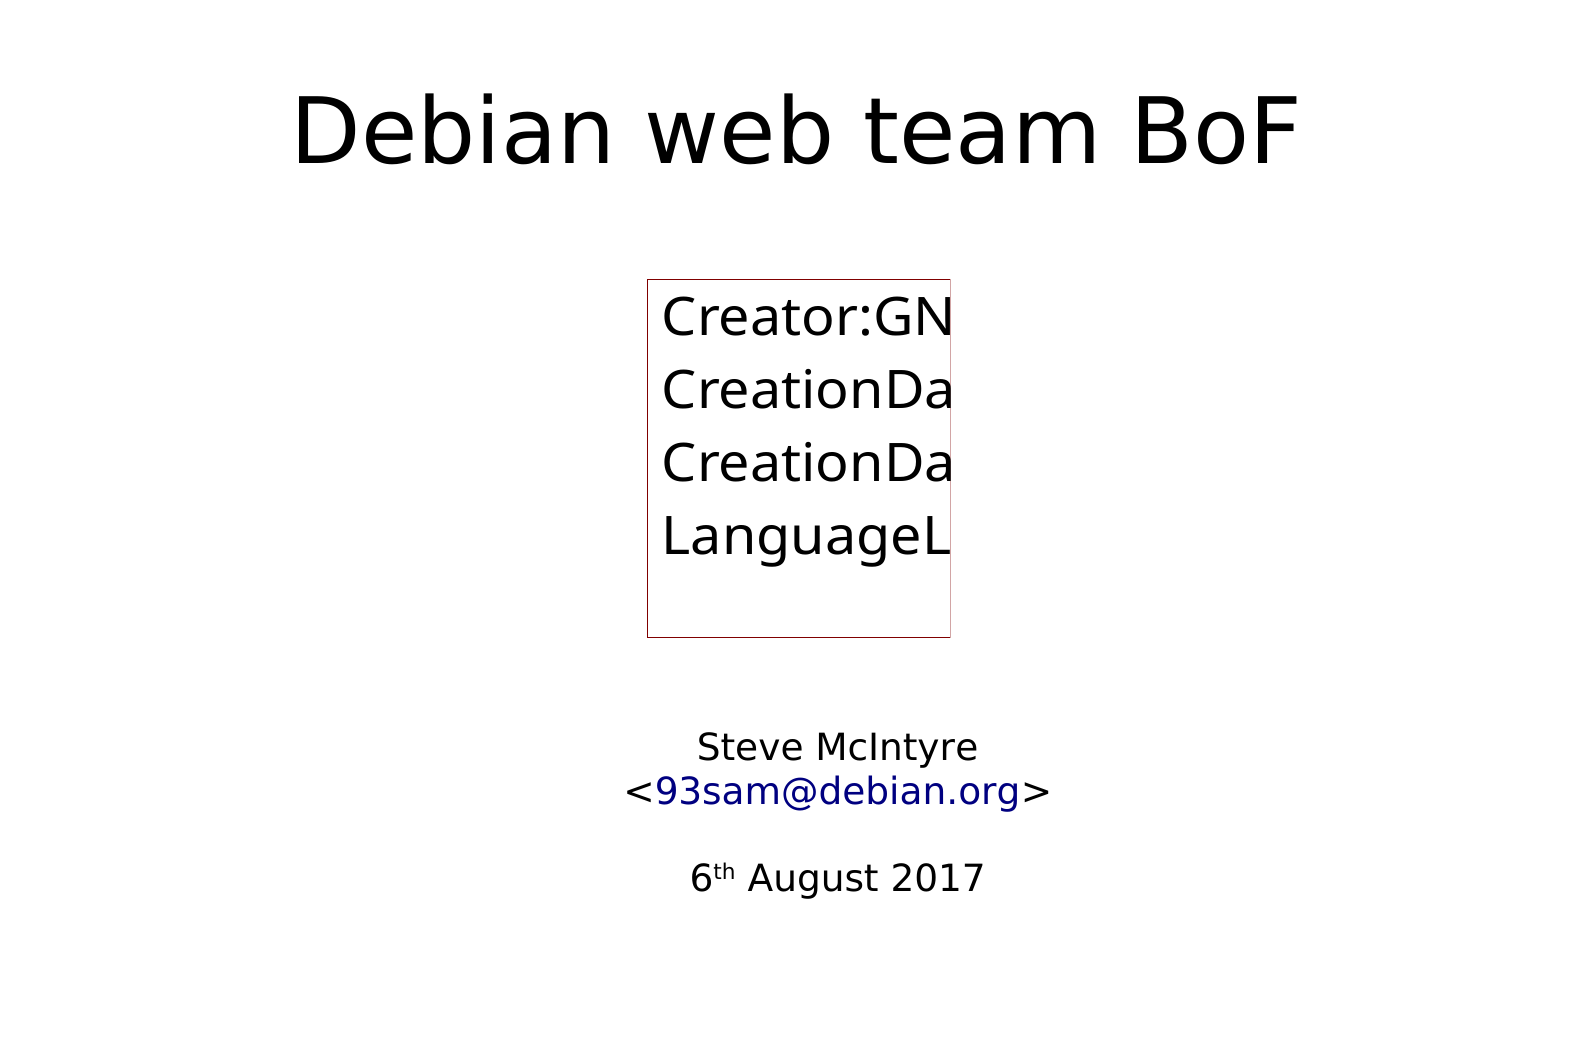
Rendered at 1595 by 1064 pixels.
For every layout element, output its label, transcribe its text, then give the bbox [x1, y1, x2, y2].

picture [644, 275, 951, 638]
subtitle Steve McIntyre <93sam@debian.org> 6th August 2017 [102, 562, 1538, 1064]
title Debian web team BoF [79, 24, 1515, 239]
